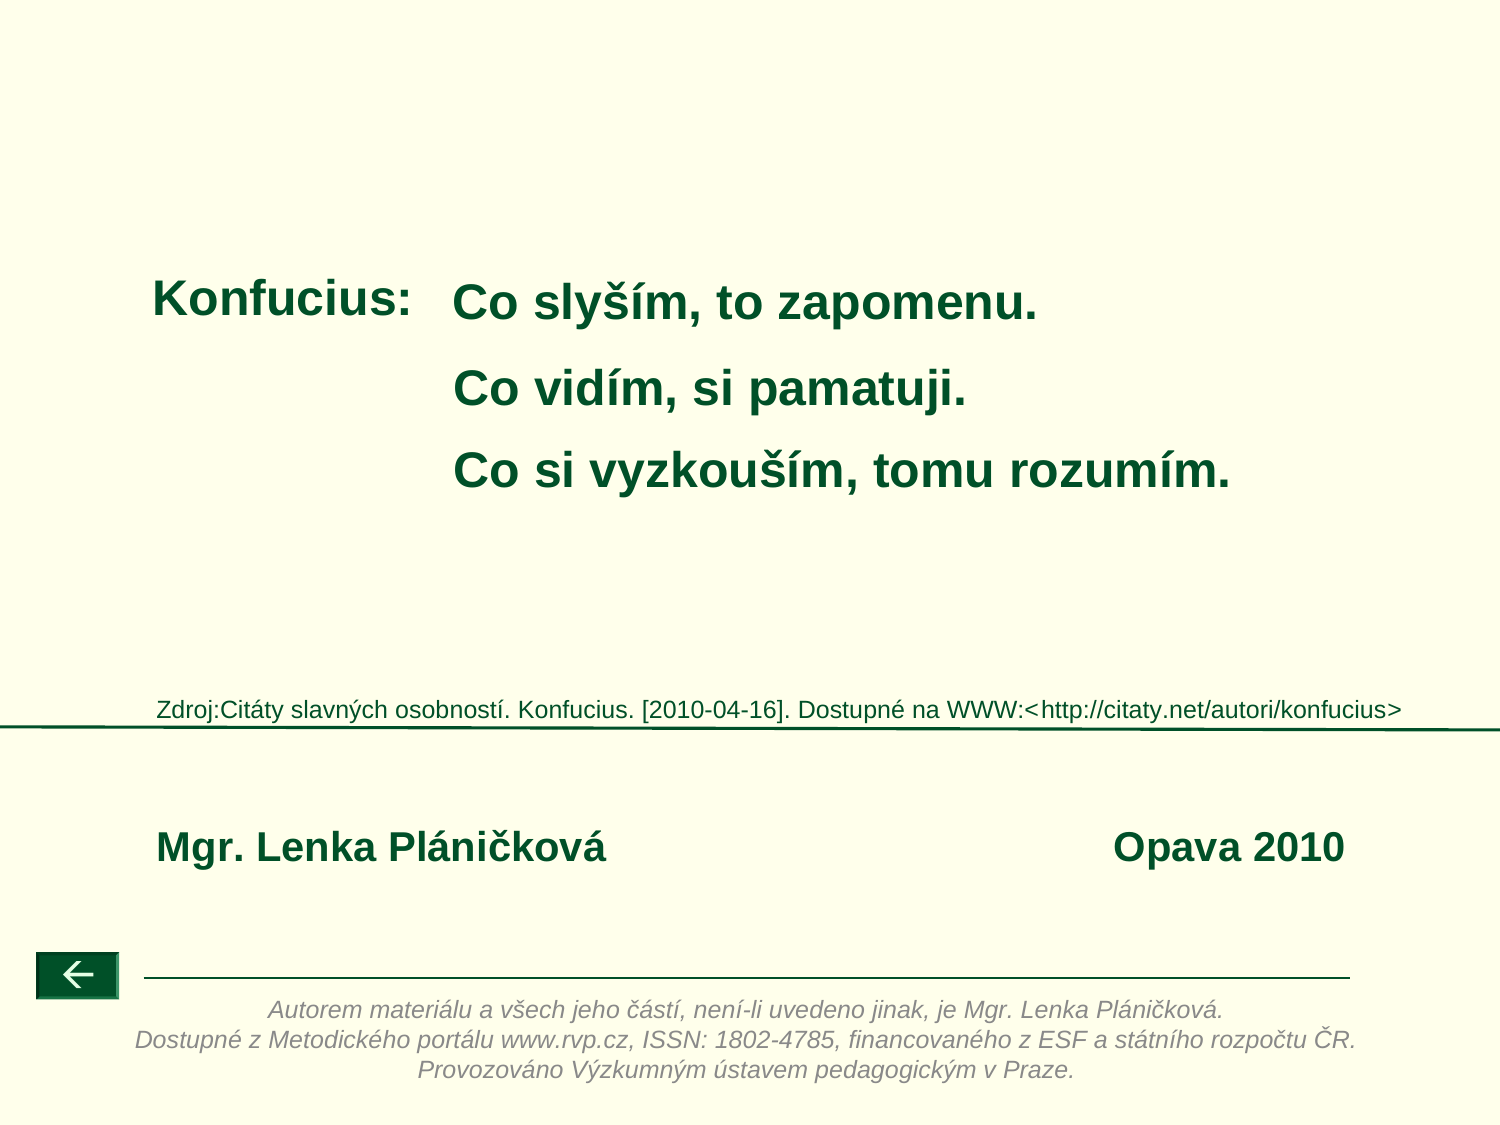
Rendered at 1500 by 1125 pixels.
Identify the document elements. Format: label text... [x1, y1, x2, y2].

text_box Co si vyzkouším, tomu rozumím. [439, 428, 1268, 508]
text_box Mgr. Lenka Pláničková Opava 2010 [142, 800, 1500, 889]
text_box Zdroj:Citáty slavných osobností. Konfucius. [2010-04-16]. Dostupné na WWW:<http://citaty.net/autori/konfucius> [70, 685, 1488, 761]
text_box Co vidím, si pamatuji. [439, 344, 1268, 427]
text_box Autorem materiálu a všech jeho částí, není-li uvedeno jinak, je Mgr. Lenka Pláničková. Dostupné z Metodického portálu www.rvp.cz, ISSN: 1802-4785, financovaného z ESF a státního rozpočtu ČR. Provozováno Výzkumným ústavem pedagogickým v Praze. [40, 997, 1454, 1080]
text_box  [40, 956, 116, 996]
text_box Co slyším, to zapomenu. [437, 255, 1267, 344]
title Konfucius: [133, 248, 447, 343]
